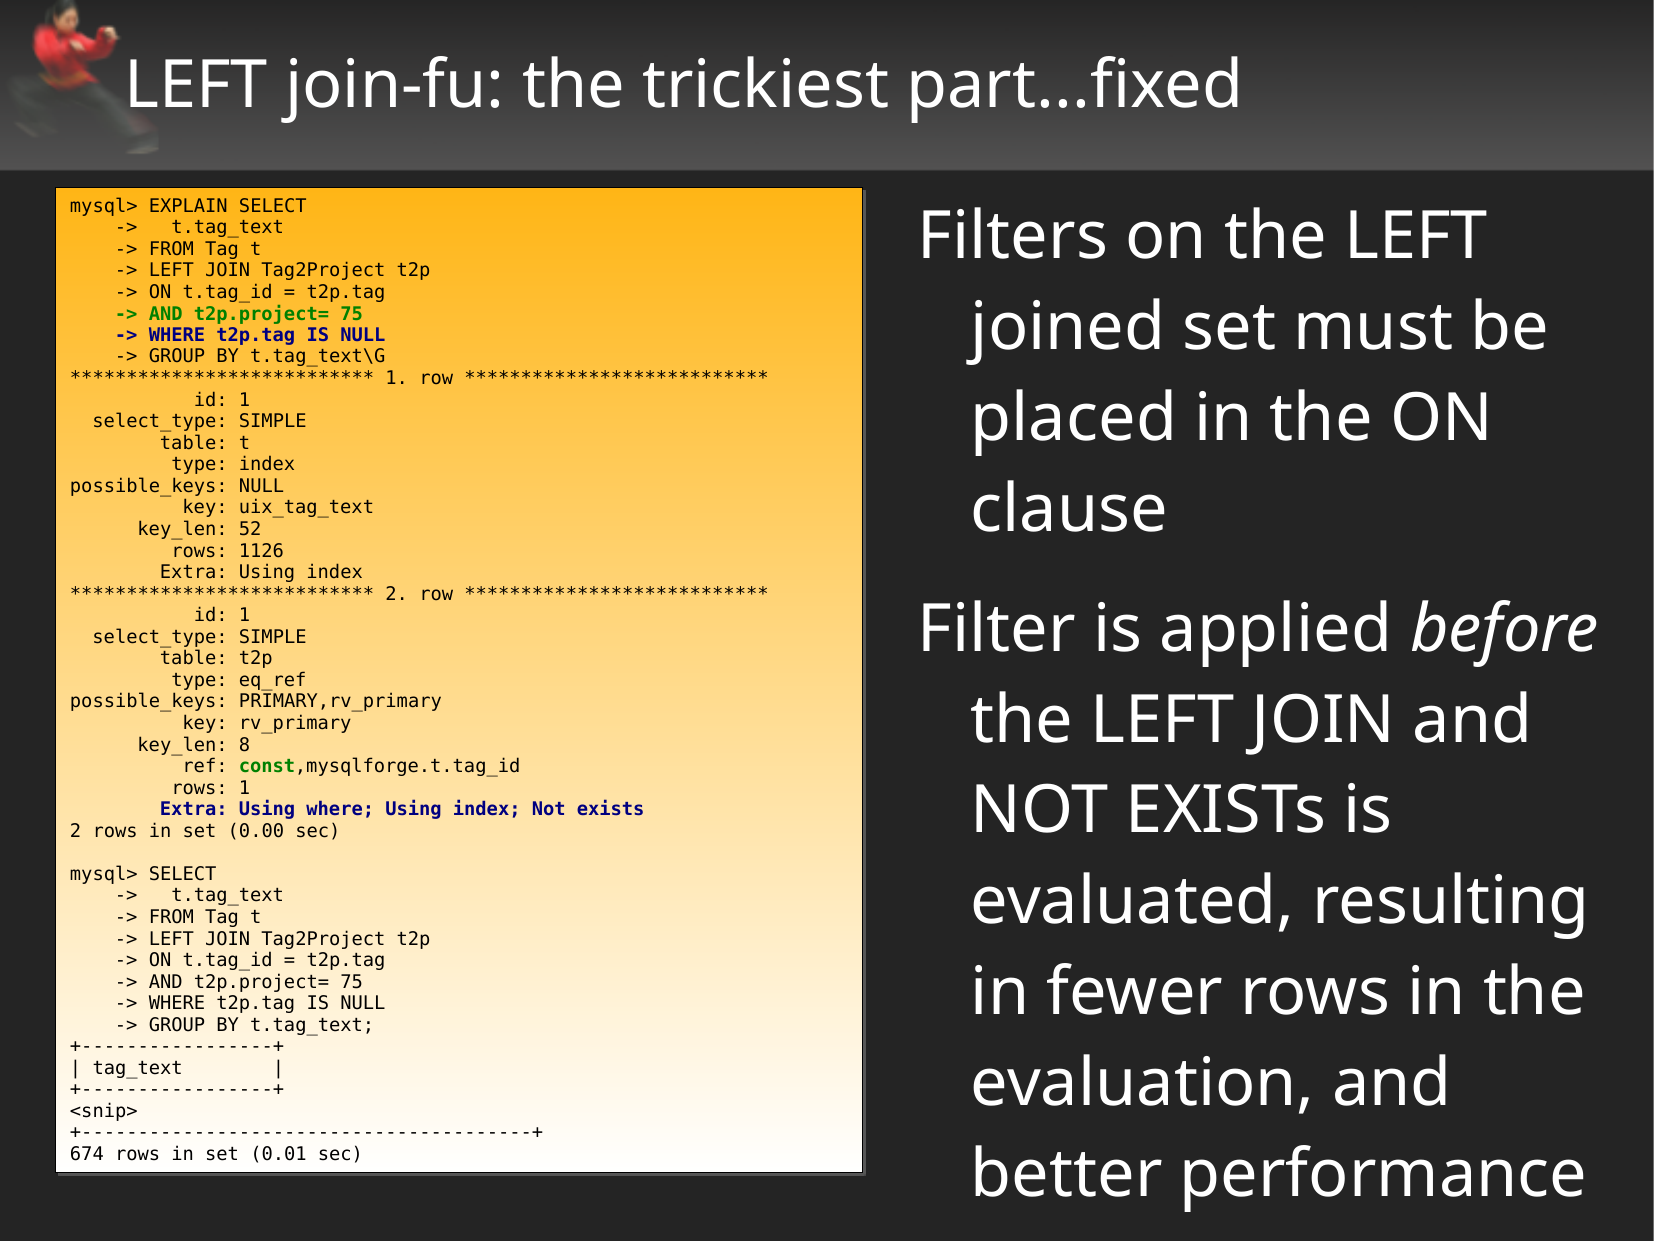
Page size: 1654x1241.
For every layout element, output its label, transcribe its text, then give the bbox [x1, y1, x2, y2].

title LEFT join-fu: the trickiest part...fixed [124, 31, 1625, 133]
text_box mysql> EXPLAIN SELECT -> t.tag_text -> FROM Tag t -> LEFT JOIN Tag2Project t2p -> ON t.tag_id = t2p.tag -> AND t2p.project= 75 -> WHERE t2p.tag IS NULL -> GROUP BY t.tag_text\G *************************** 1. row *************************** id: 1 select_type: SIMPLE table: t type: index possible_keys: NULL key: uix_tag_text key_len: 52 rows: 1126 Extra: Using index *************************** 2. row *************************** id: 1 select_type: SIMPLE table: t2p type: eq_ref possible_keys: PRIMARY,rv_primary key: rv_primary key_len: 8 ref: const,mysqlforge.t.tag_id rows: 1 Extra: Using where; Using index; Not exists 2 rows in set (0.00 sec) mysql> SELECT -> t.tag_text -> FROM Tag t -> LEFT JOIN Tag2Project t2p -> ON t.tag_id = t2p.tag -> AND t2p.project= 75 -> WHERE t2p.tag IS NULL -> GROUP BY t.tag_text; +-----------------+ | tag_text | +-----------------+ <snip> +----------------------------------------+ 674 rows in set (0.01 sec) [55, 187, 863, 1173]
list Filters on the LEFT joined set must be placed in the ON clause Filter is applied before the LEFT JOIN and NOT EXISTs is evaluated, resulting in fewer rows in the evaluation, and better performance [900, 187, 1614, 1133]
picture [0, 0, 1654, 1241]
